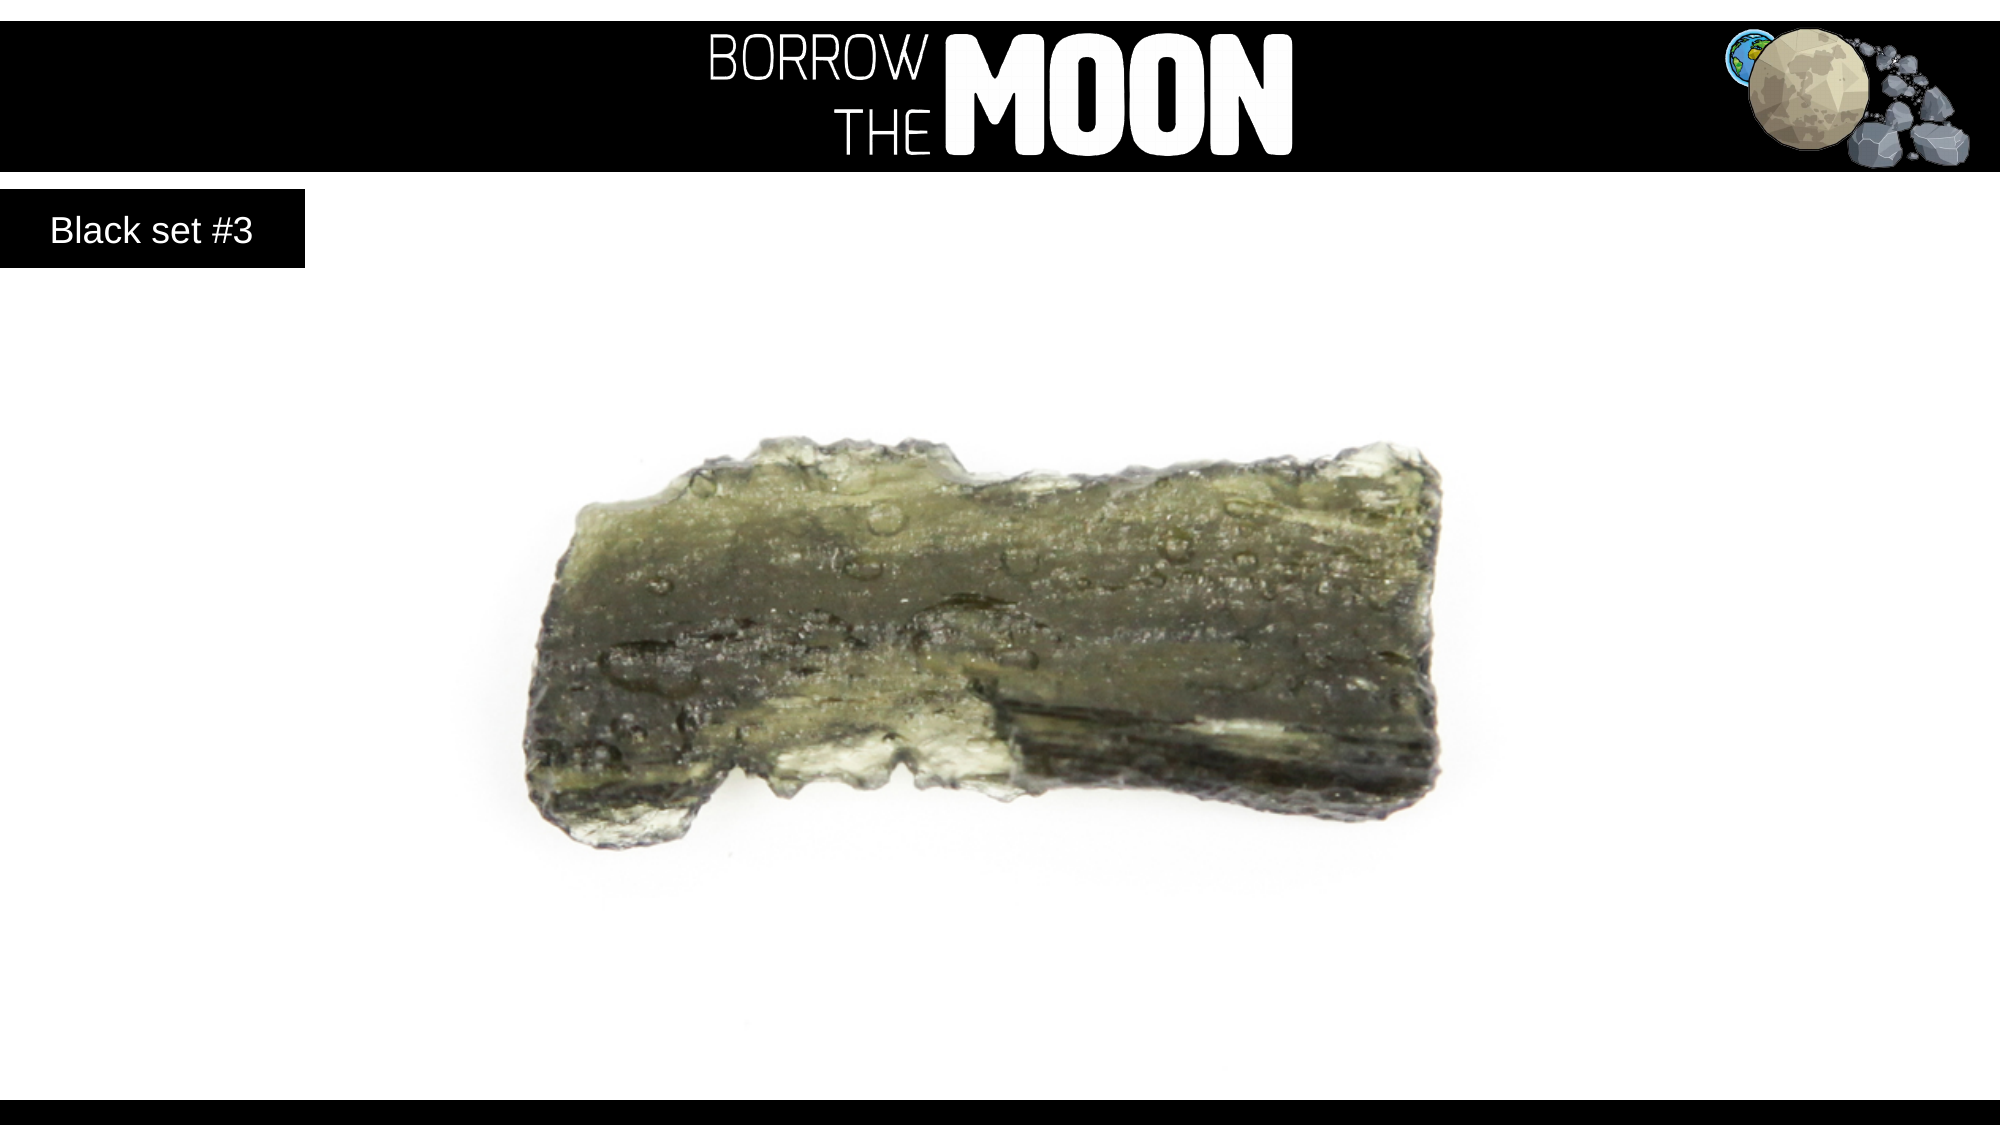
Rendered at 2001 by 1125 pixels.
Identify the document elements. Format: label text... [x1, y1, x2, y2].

picture [329, 189, 1671, 1083]
text_box Black set #3 [0, 189, 305, 268]
